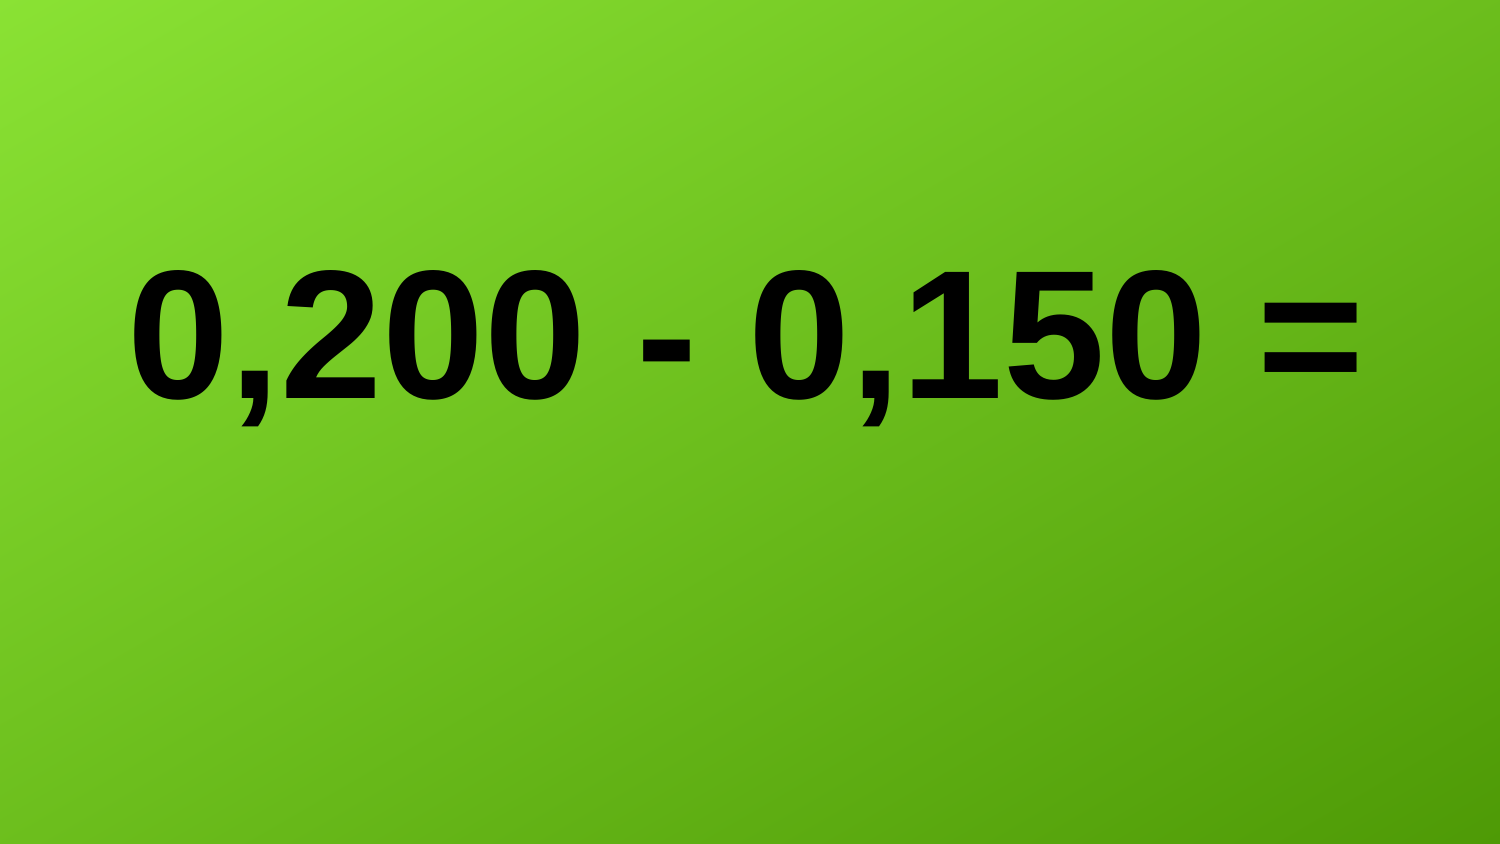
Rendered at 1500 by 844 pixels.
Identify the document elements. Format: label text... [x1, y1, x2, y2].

title 0,200 - 0,150 = [112, 259, 1388, 450]
